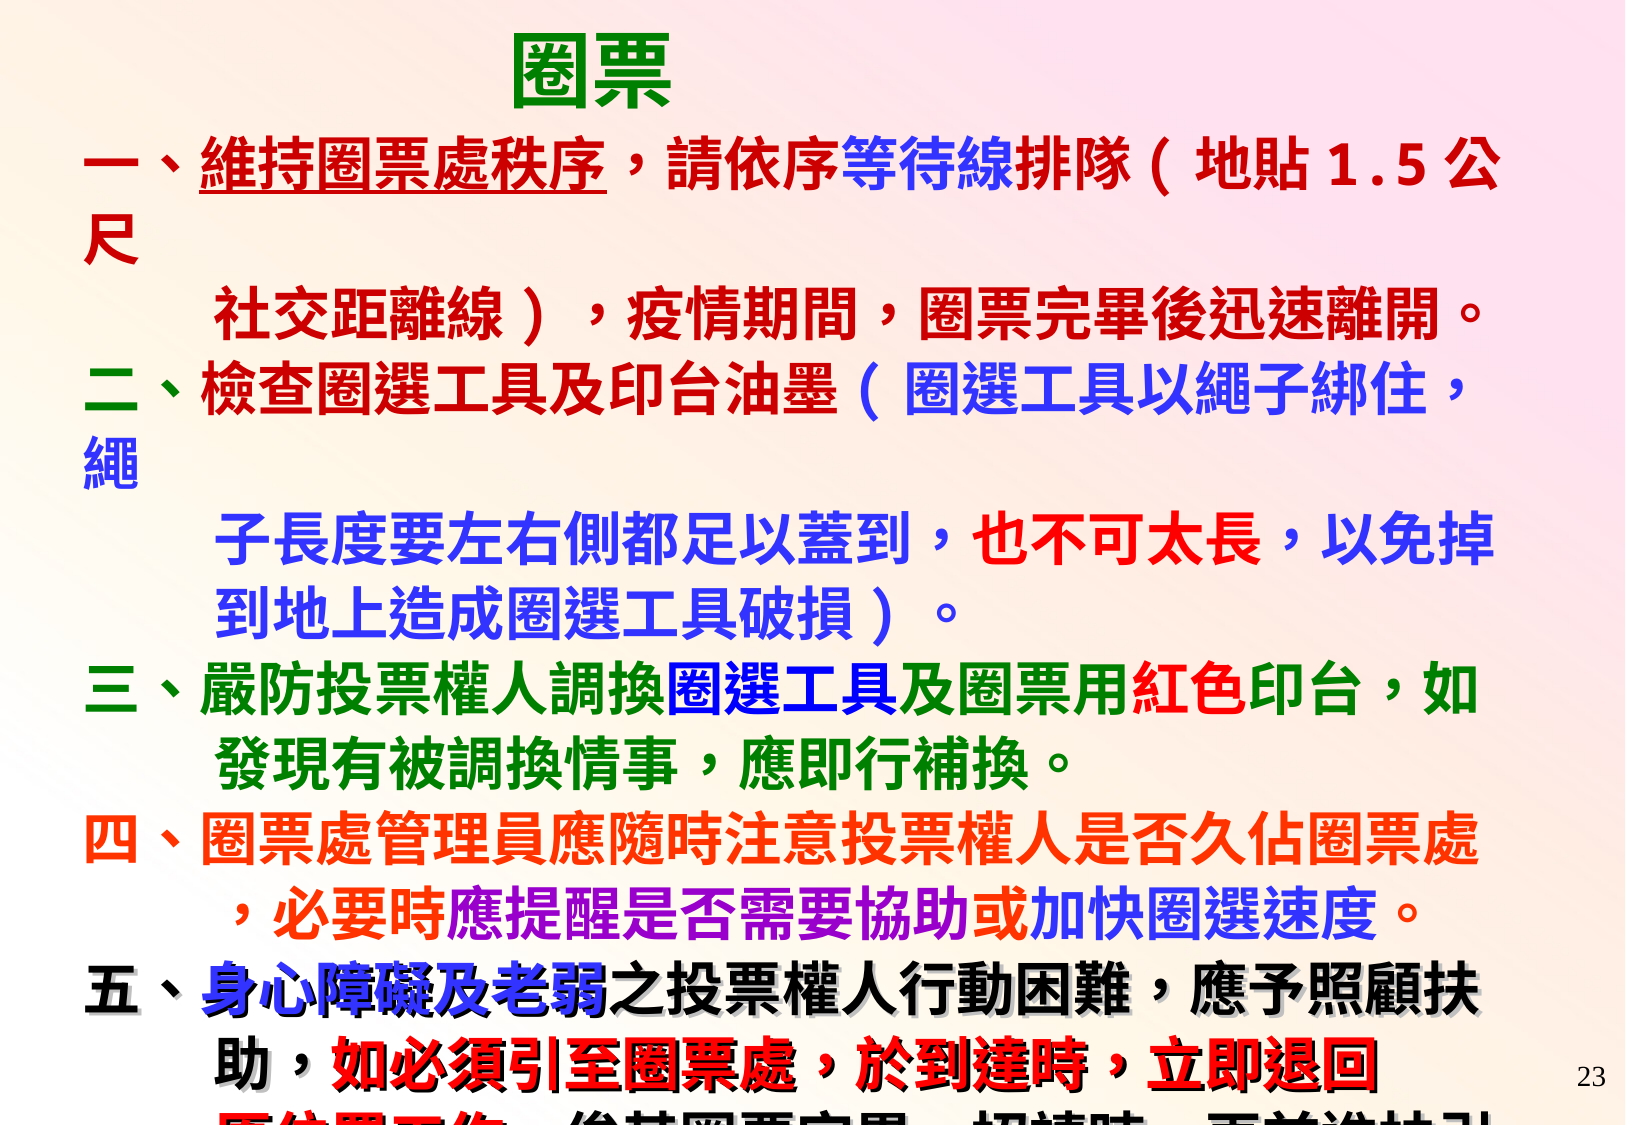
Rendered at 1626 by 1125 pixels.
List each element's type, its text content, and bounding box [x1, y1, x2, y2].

text_box 一、維持圈票處秩序，請依序等待線排隊(地貼1.5公尺 社交距離線)，疫情期間，圈票完畢後迅速離開。 二、檢查圈選工具及印台油墨(圈選工具以繩子綁住，繩 子長度要左右側都足以蓋到，也不可太長，以免掉 到地上造成圈選工具破損)。 三、嚴防投票權人調換圈選工具及圈票用紅色印台，如 發現有被調換情事，應即行補換。 四、圈票處管理員應隨時注意投票權人是否久佔圈票處 ，必要時應提醒是否需要協助或加快圈選速度。 五、身心障礙及老弱之投票權人行動困難，應予照顧扶 助，如必須引至圈票處，於到達時，立即退回 原位置工作，俟其圈票完畢，招請時，再前進扶引 至投票處投票。 [68, 114, 1534, 1125]
picture [0, 0, 1626, 1125]
text_box 23 [1534, 1050, 1622, 1125]
text_box 圈票 [493, 10, 1085, 114]
